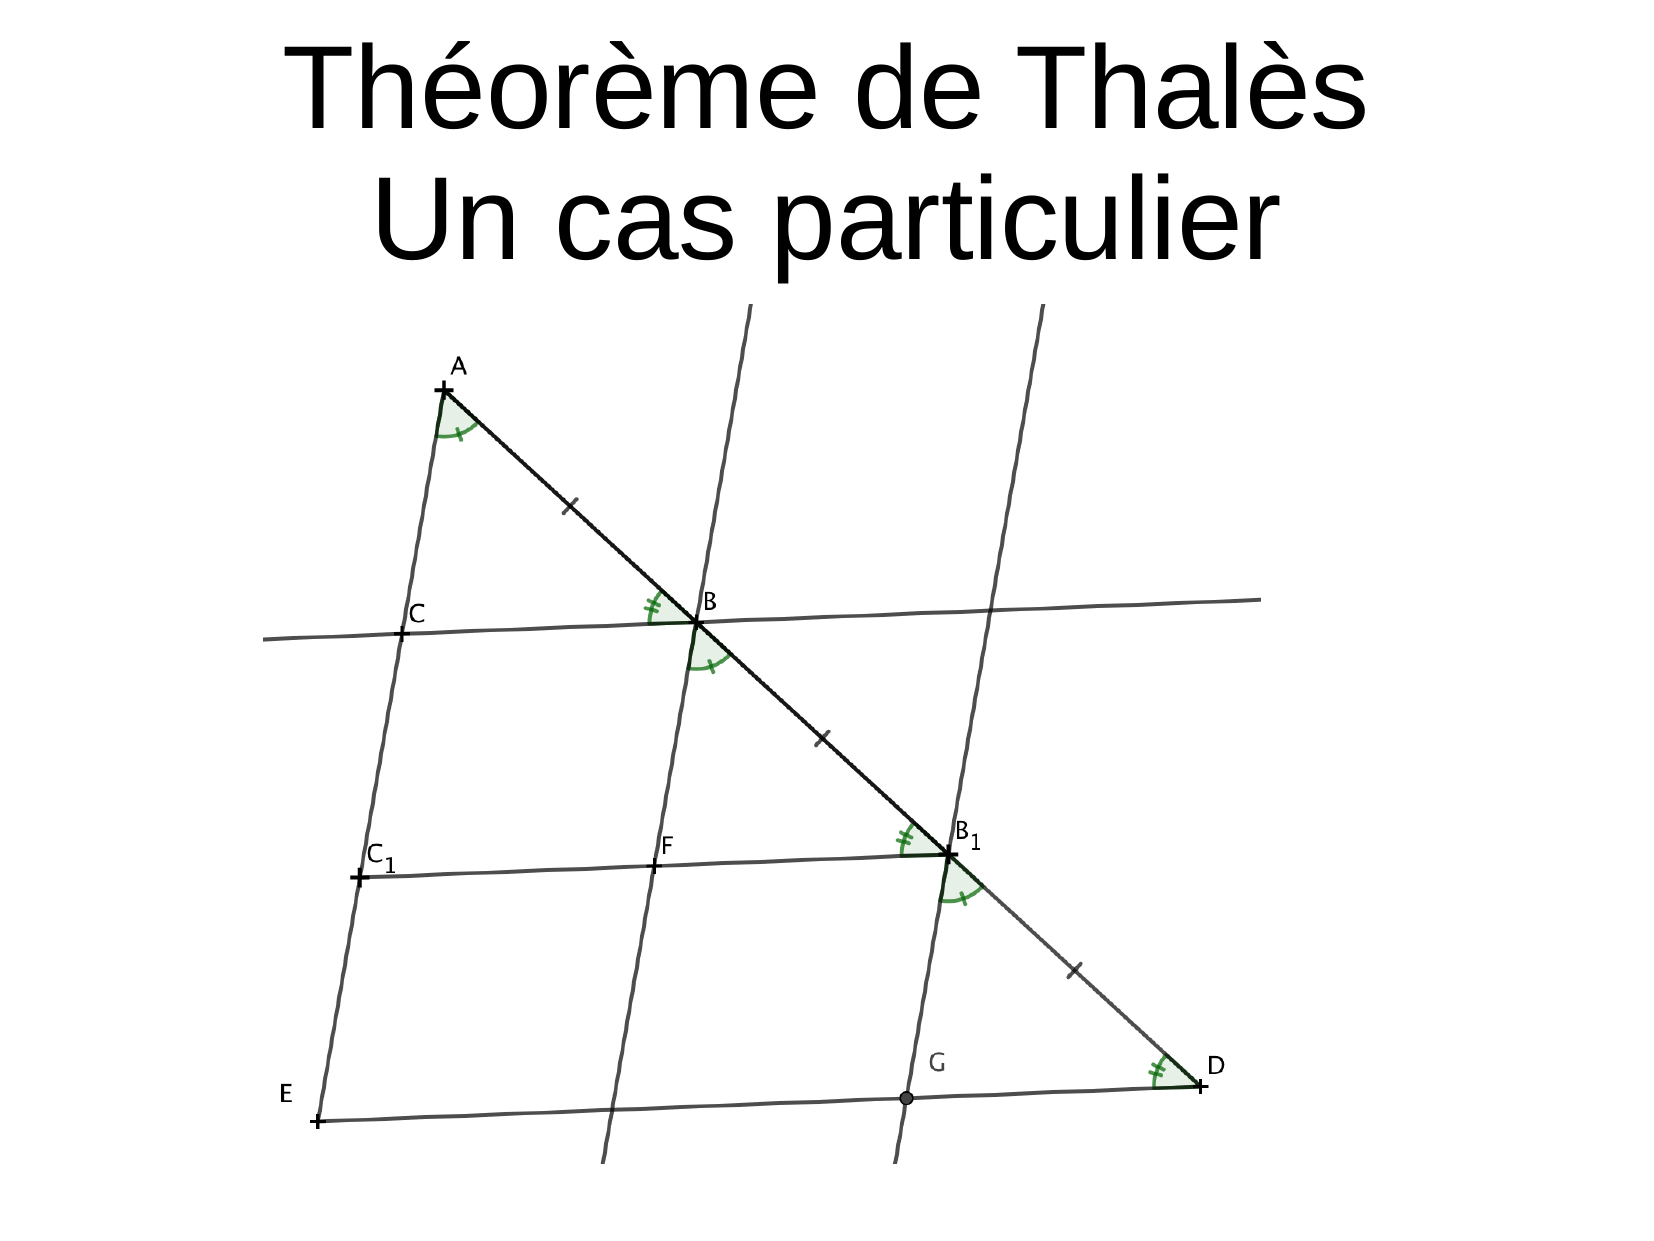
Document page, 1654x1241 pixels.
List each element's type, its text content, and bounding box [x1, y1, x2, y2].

title Théorème de Thalès Un cas particulier [82, 21, 1571, 285]
picture [263, 304, 1261, 1164]
